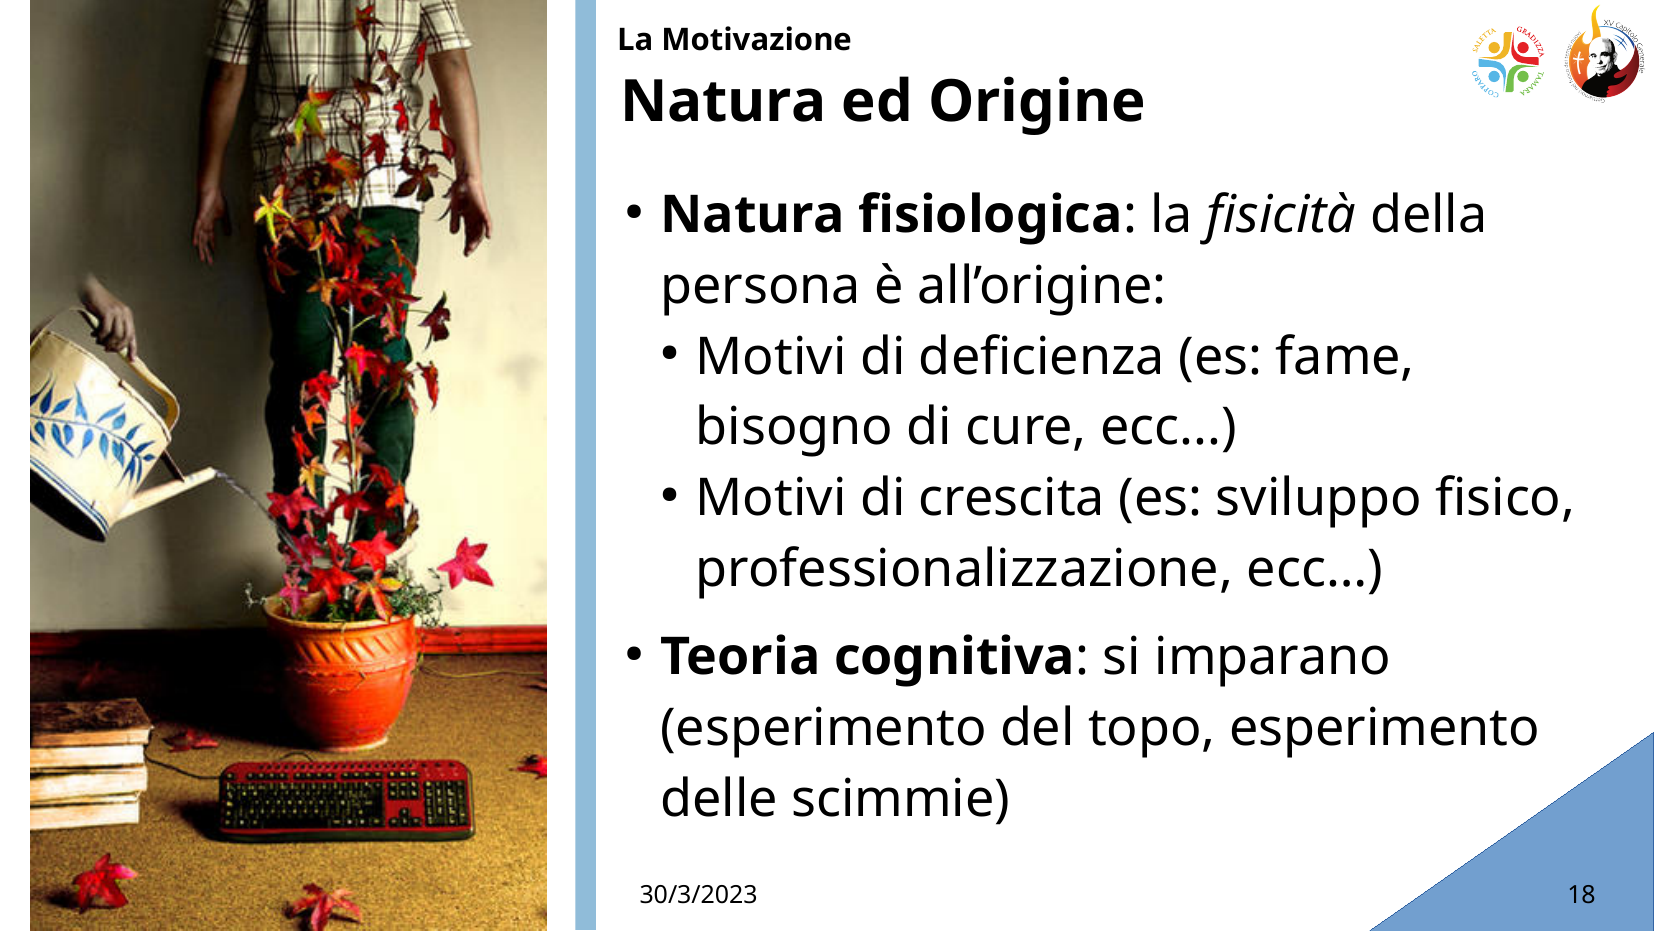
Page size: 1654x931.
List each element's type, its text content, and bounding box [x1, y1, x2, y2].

picture [30, 0, 547, 931]
picture [1563, 4, 1646, 103]
title Natura ed Origine [620, 70, 1617, 142]
text_box La Motivazione [602, 9, 1335, 63]
subtitle Natura fisiologica: la fisicità della persona è all’origine: Motivi di deficienza (es: fame, bisogno di cure, ecc...) Motivi di crescita (es: sviluppo fisico, professionalizzazione, ecc…) Teoria cognitiva: si imparano (esperimento del topo, esperimento delle scimmie) [624, 177, 1602, 873]
